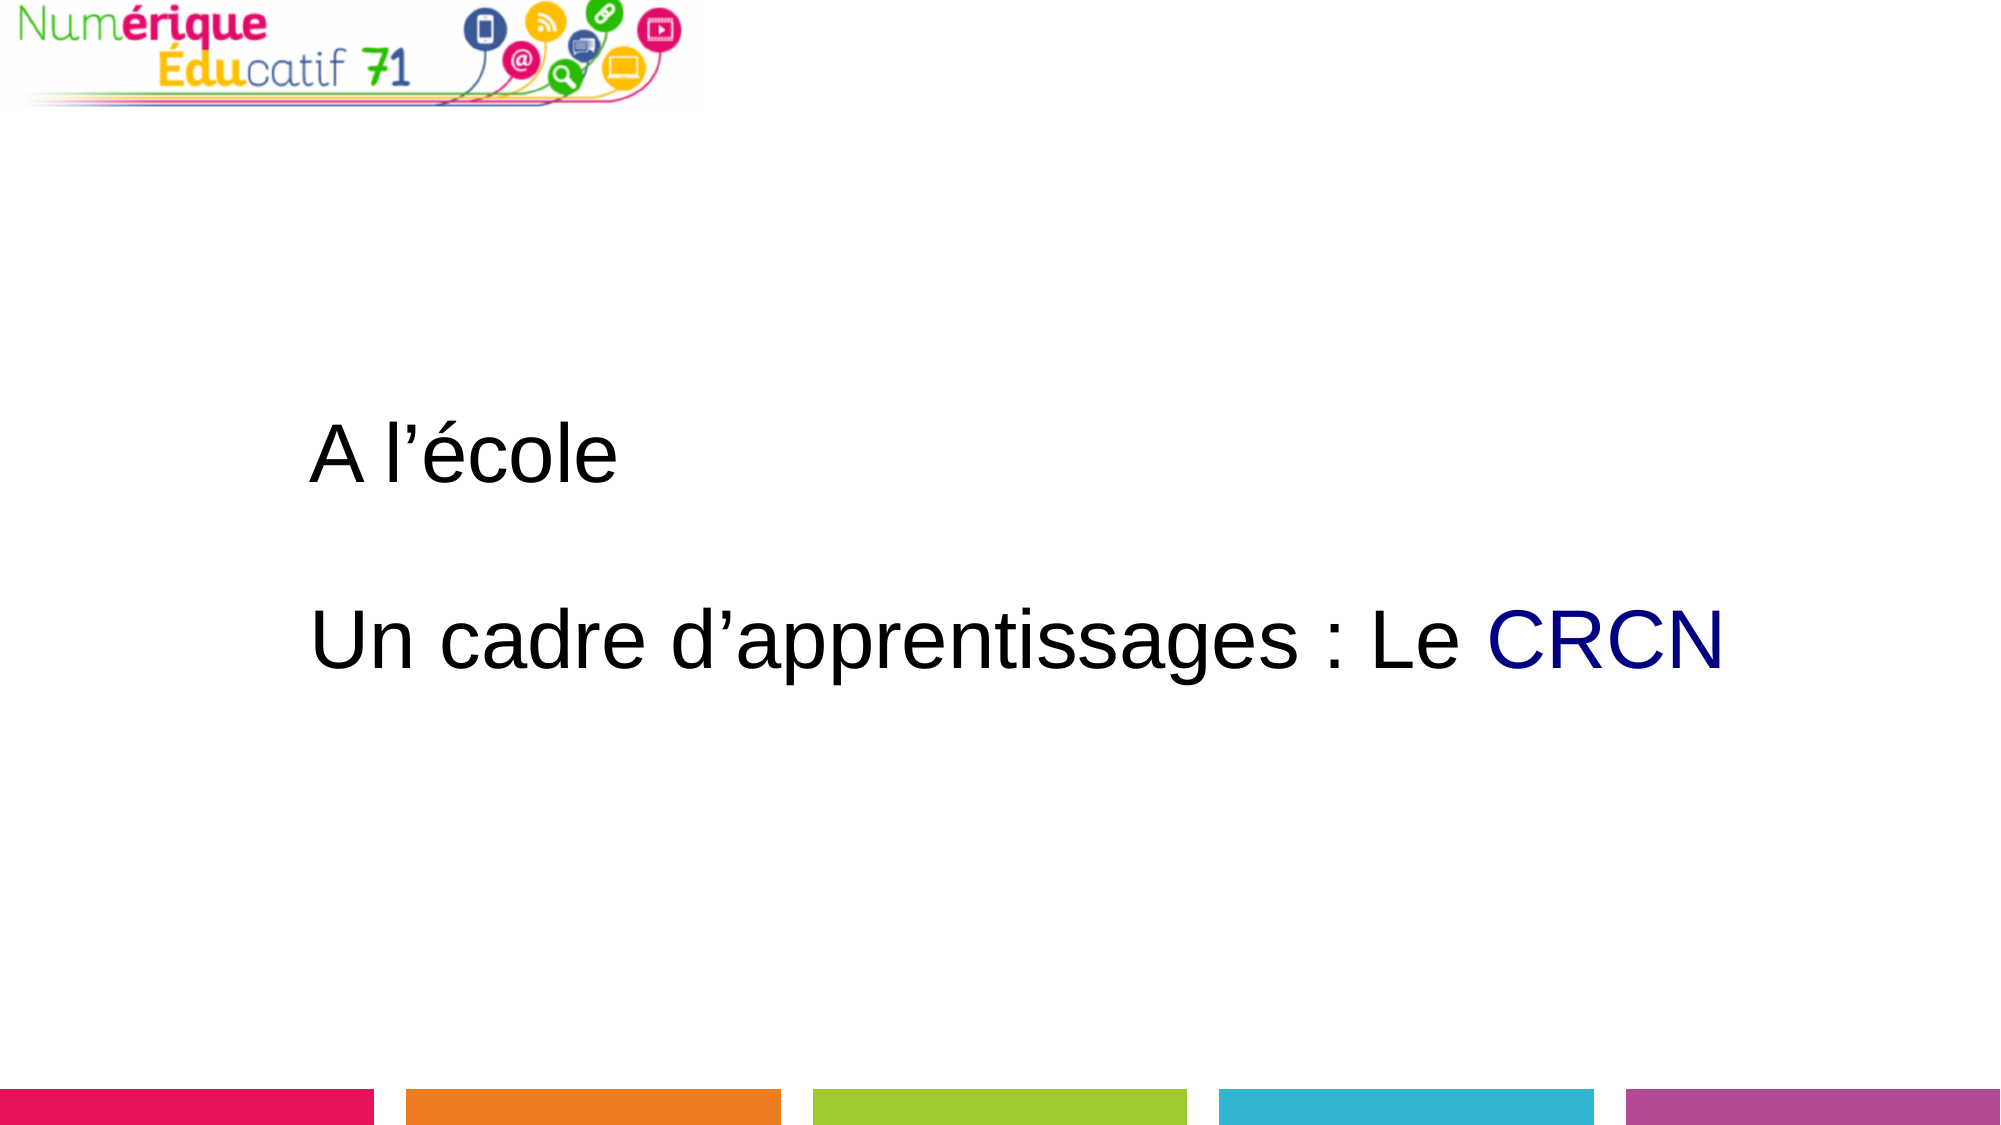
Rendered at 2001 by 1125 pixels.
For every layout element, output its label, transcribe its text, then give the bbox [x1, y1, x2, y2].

text_box [1219, 1089, 1594, 1125]
text_box A l’école Un cadre d’apprentissages : Le CRCN [295, 400, 1867, 694]
text_box [813, 1089, 1187, 1125]
text_box [406, 1089, 781, 1125]
text_box [1626, 1089, 2000, 1125]
picture [0, 0, 701, 107]
text_box [0, 1089, 374, 1125]
